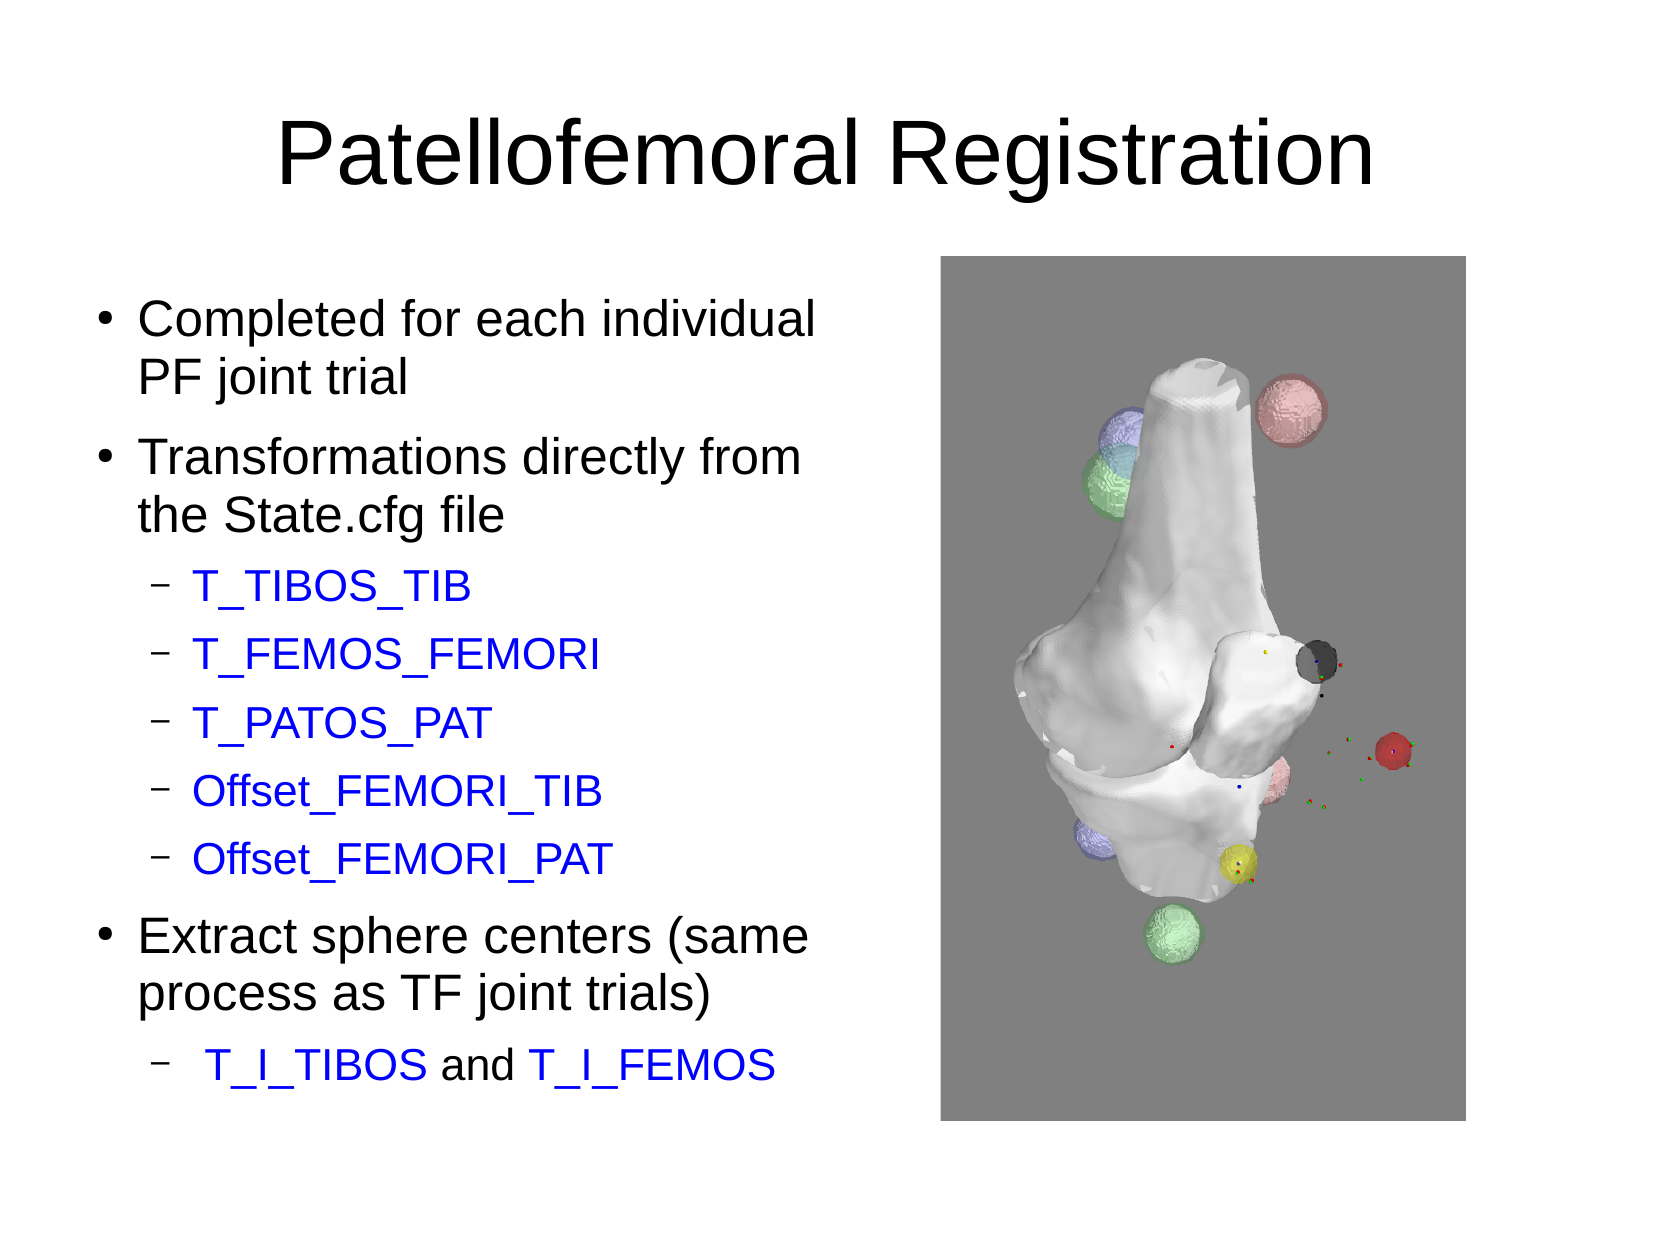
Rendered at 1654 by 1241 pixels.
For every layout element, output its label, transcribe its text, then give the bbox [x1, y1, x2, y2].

picture [940, 256, 1466, 1122]
list Completed for each individual PF joint trial Transformations directly from the State.cfg file T_TIBOS_TIB T_FEMOS_FEMORI T_PATOS_PAT Offset_FEMORI_TIB Offset_FEMORI_PAT Extract sphere centers (same process as TF joint trials) T_I_TIBOS and T_I_FEMOS [82, 290, 831, 1105]
title Patellofemoral Registration [82, 49, 1571, 257]
